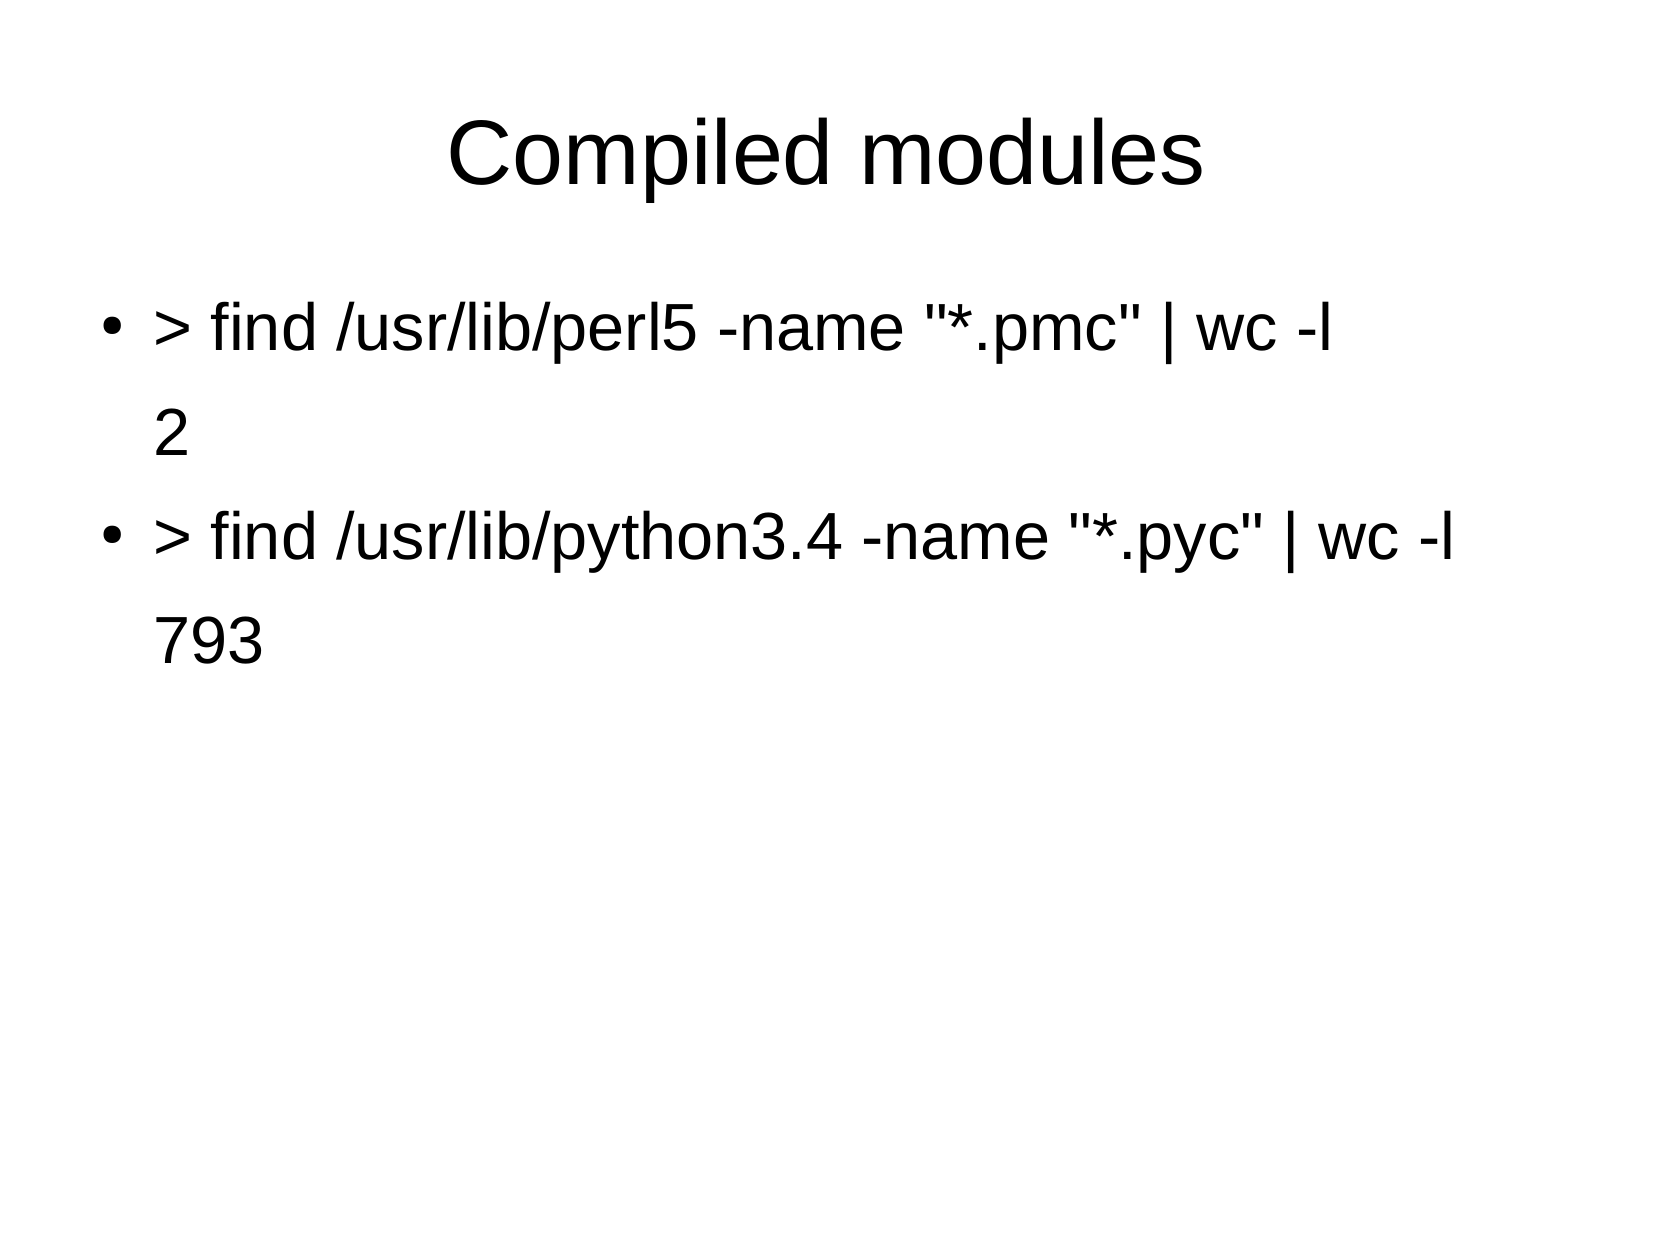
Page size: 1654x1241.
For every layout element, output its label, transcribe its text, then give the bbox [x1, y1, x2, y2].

list > find /usr/lib/perl5 -name "*.pmc" | wc -l 2 > find /usr/lib/python3.4 -name "*.pyc" | wc -l 793 [82, 290, 1571, 1010]
title Compiled modules [82, 49, 1571, 257]
